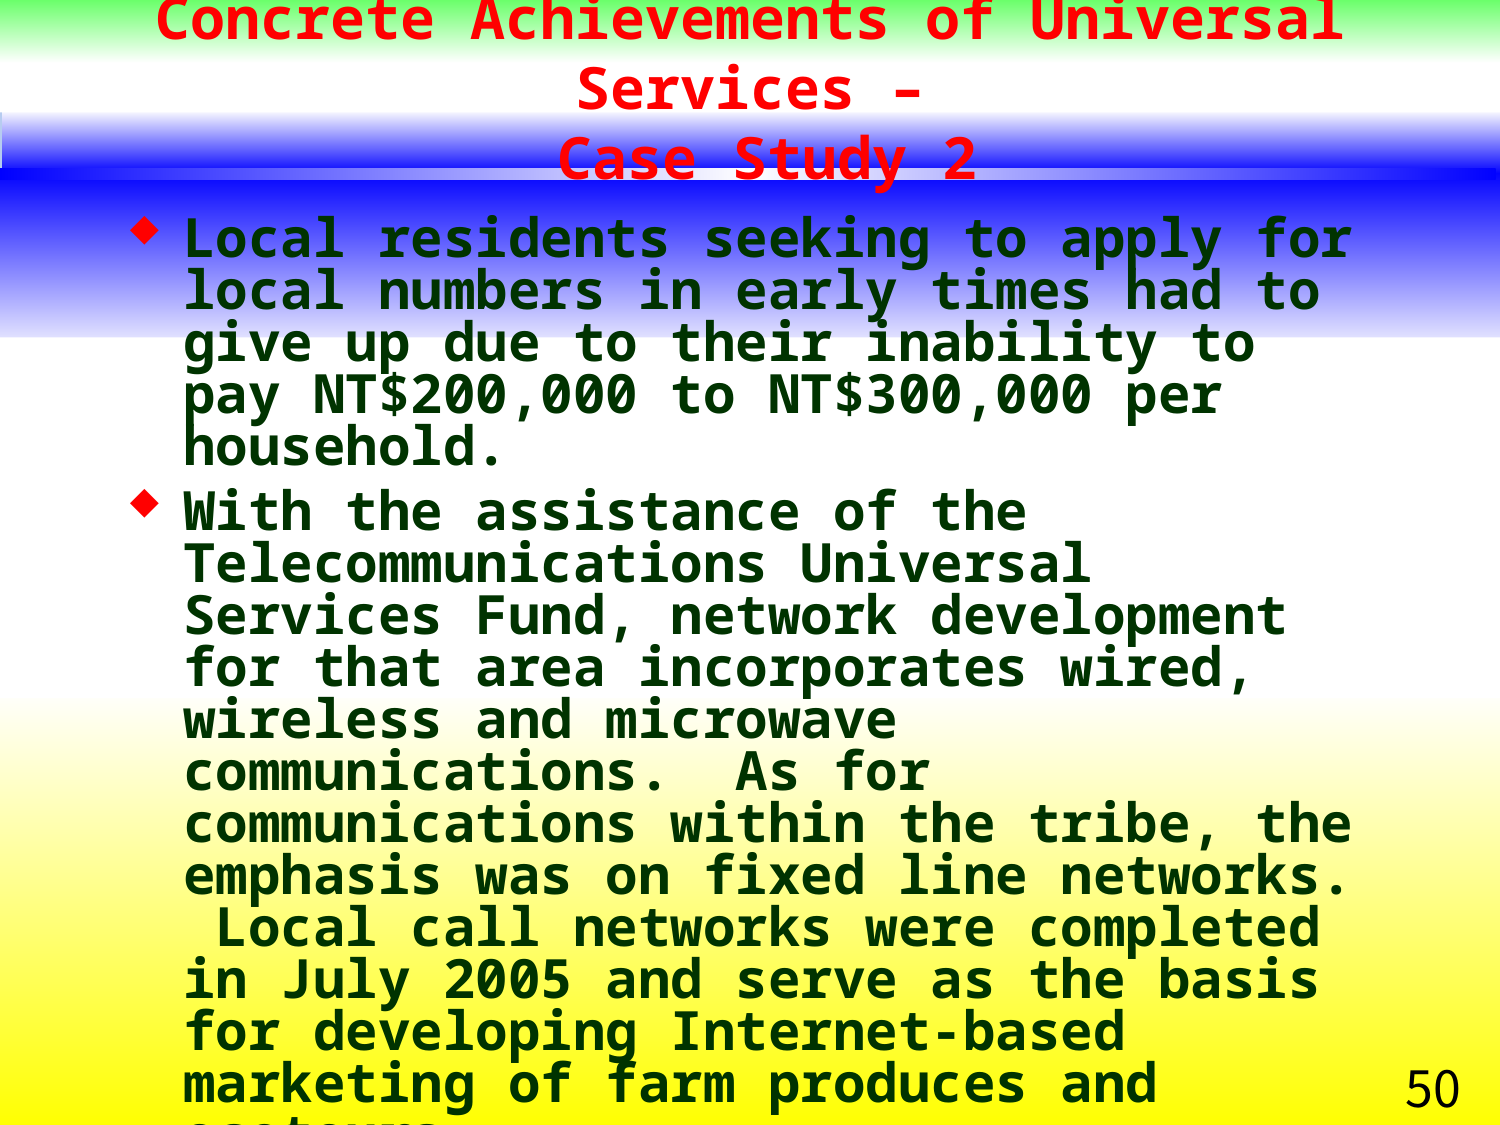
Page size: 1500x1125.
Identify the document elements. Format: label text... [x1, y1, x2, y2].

list Local residents seeking to apply for local numbers in early times had to give up due to their inability to pay NT$200,000 to NT$300,000 per household. With the assistance of the Telecommunications Universal Services Fund, network development for that area incorporates wired, wireless and microwave communications. As for communications within the tribe, the emphasis was on fixed line networks. Local call networks were completed in July 2005 and serve as the basis for developing Internet-based marketing of farm produces and ecotours. [112, 207, 1388, 988]
title Concrete Achievements of Universal Services – Case Study 2 [0, 0, 1500, 173]
